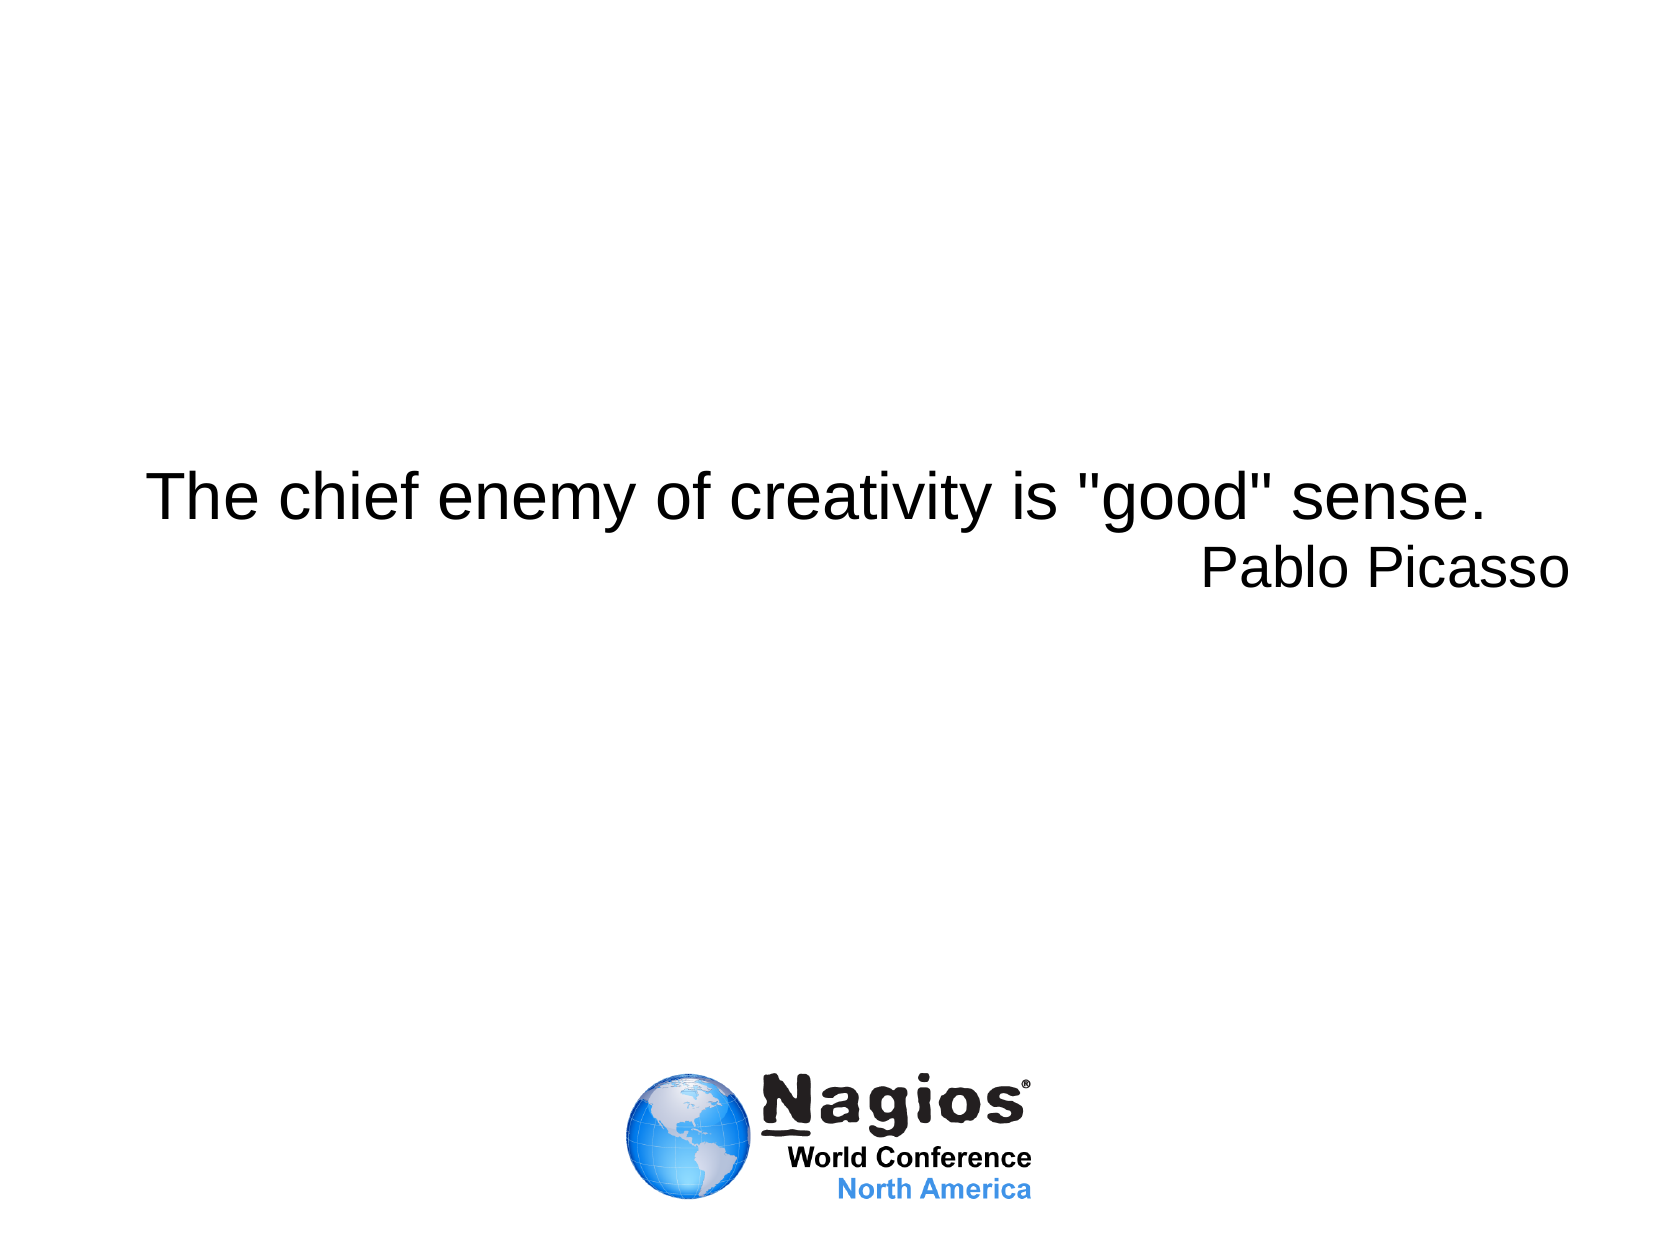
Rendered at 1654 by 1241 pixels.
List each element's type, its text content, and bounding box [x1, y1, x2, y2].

subtitle The chief enemy of creativity is "good" sense. Pablo Picasso [82, 49, 1571, 1010]
picture [626, 1072, 1032, 1226]
